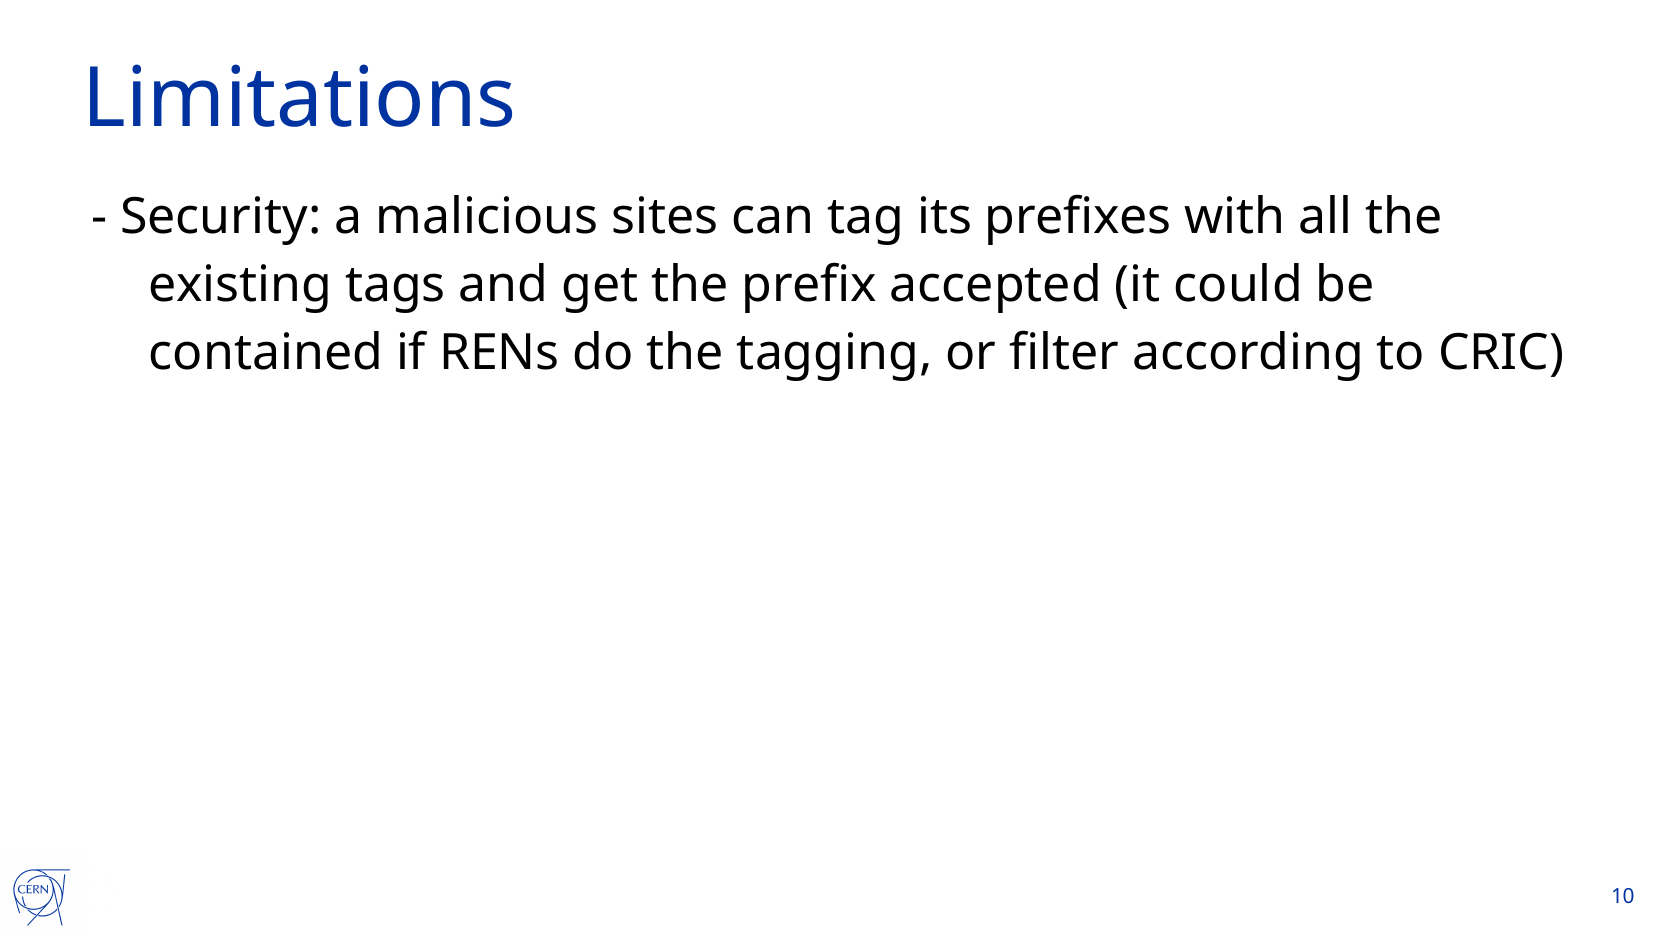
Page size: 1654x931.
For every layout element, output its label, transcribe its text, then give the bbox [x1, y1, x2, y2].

text_box - Security: a malicious sites can tag its prefixes with all the existing tags and get the prefix accepted (it could be contained if RENs do the tagging, or filter according to CRIC) [76, 172, 1601, 931]
title Limitations [82, 37, 1571, 189]
picture [0, 850, 76, 931]
